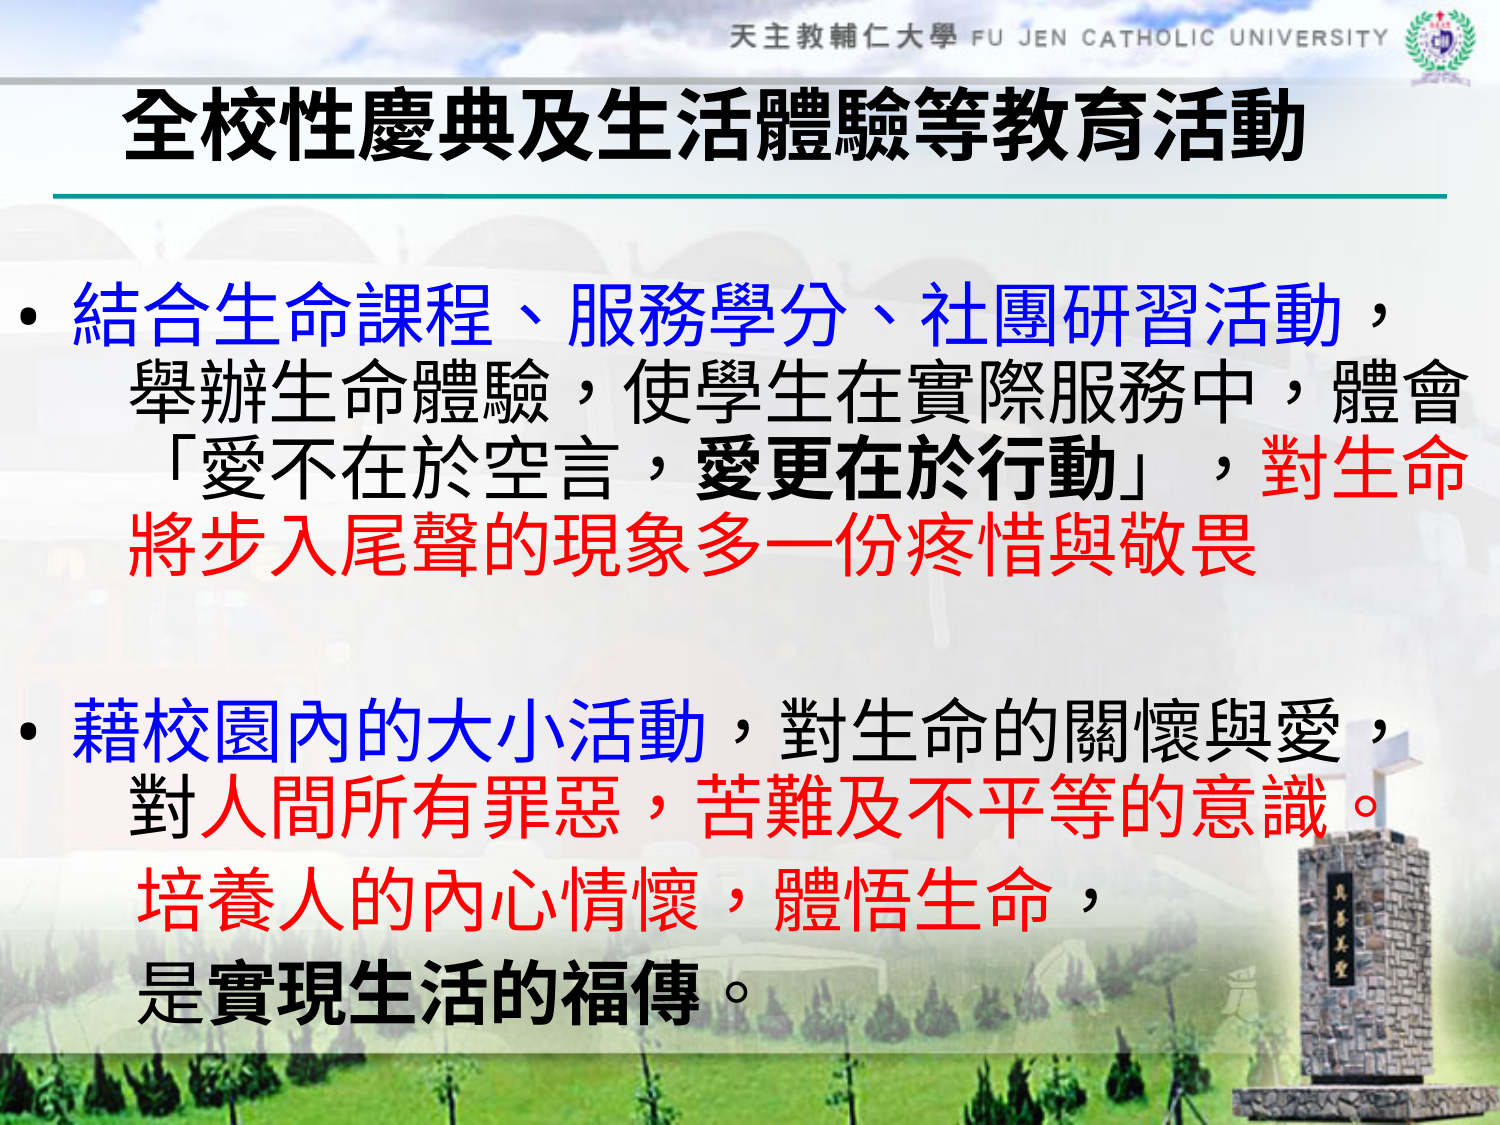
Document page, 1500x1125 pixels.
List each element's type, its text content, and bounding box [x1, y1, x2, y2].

list 全校性慶典及生活體驗等教育活動 結合生命課程、服務學分、社團研習活動，舉辦生命體驗，使學生在實際服務中，體會「愛不在於空言，愛更在於行動」，對生命將步入尾聲的現象多一份疼惜與敬畏 藉校園內的大小活動，對生命的關懷與愛，對人間所有罪惡，苦難及不平等的意識。 培養人的內心情懷，體悟生命， 是實現生活的福傳。 [0, 78, 1500, 1125]
